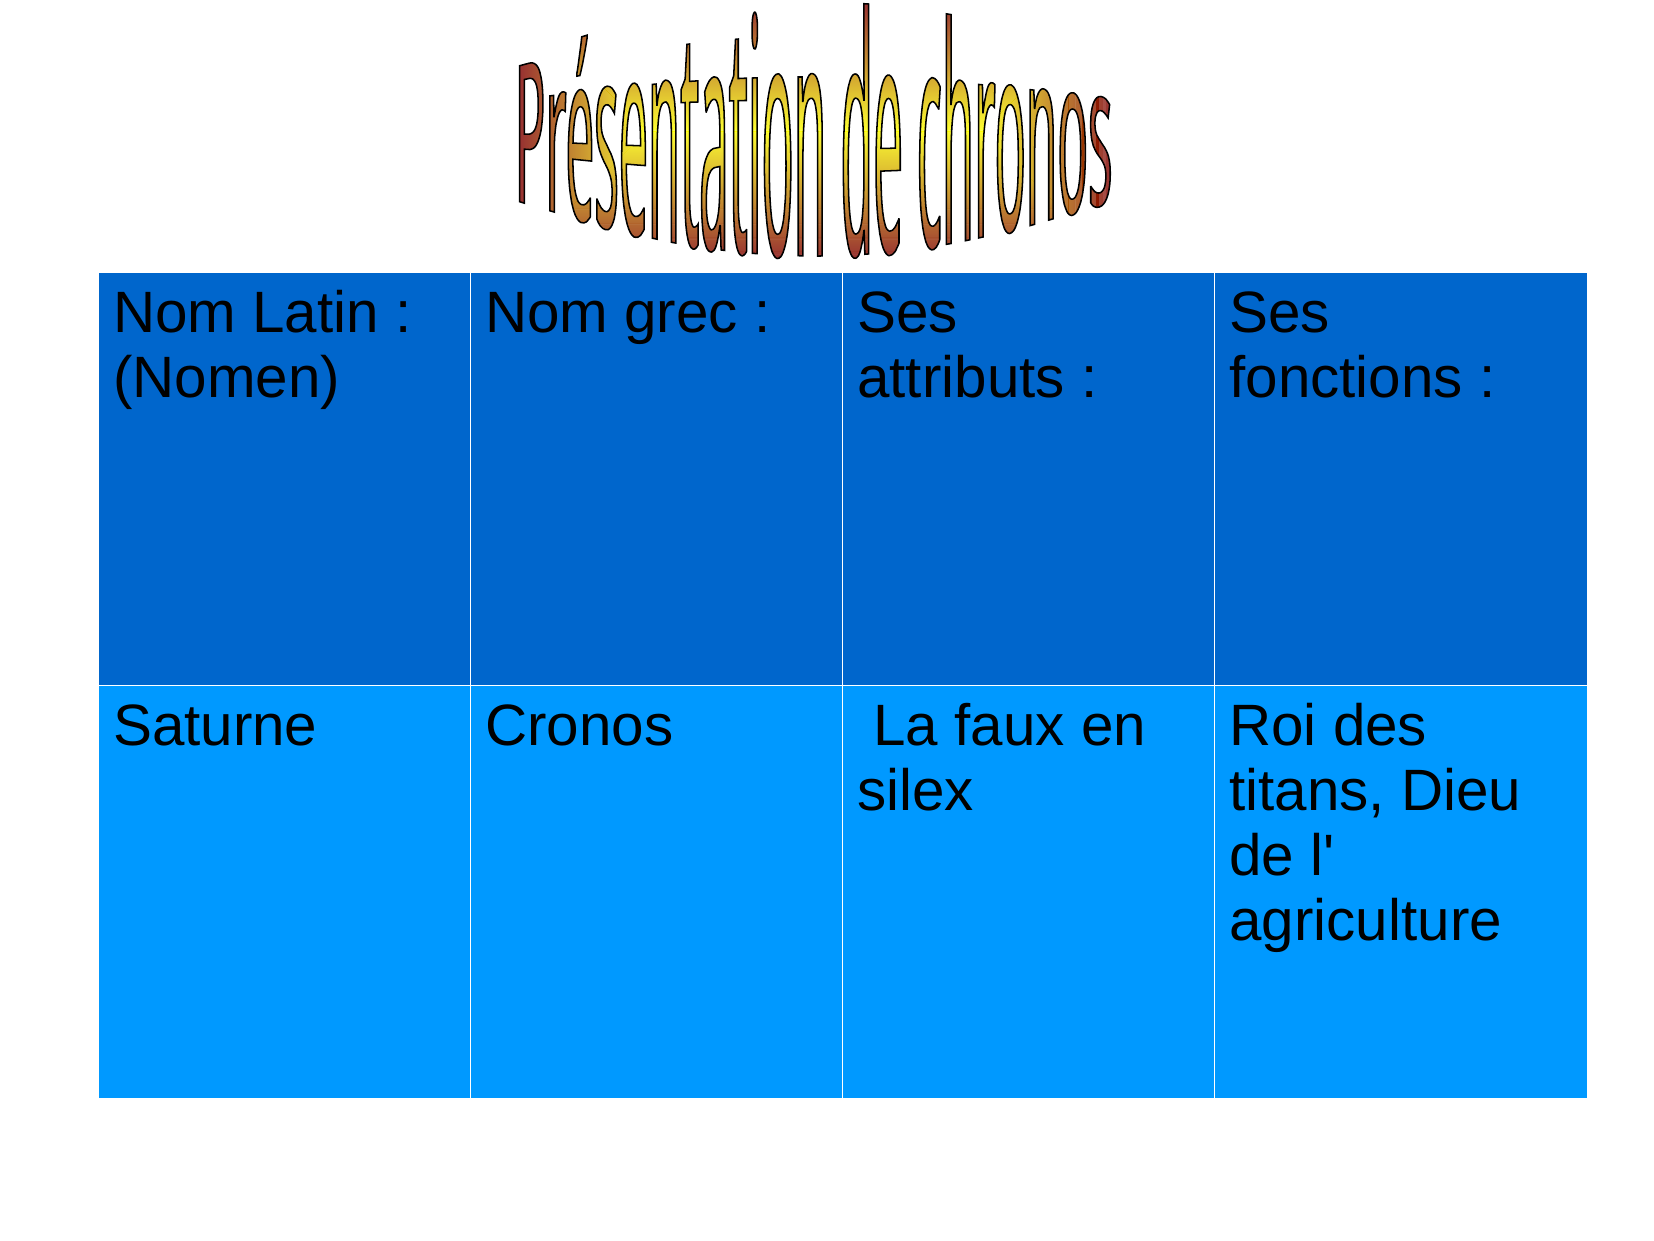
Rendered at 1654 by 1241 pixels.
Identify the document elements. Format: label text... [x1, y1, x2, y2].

table_cell Roi des titans, Dieu de l' agriculture [1215, 686, 1587, 1098]
text_box Présentation de chronos [1090, 96, 1111, 208]
text_box Présentation de chronos [752, 77, 758, 254]
table_cell La faux en silex [843, 686, 1214, 1098]
text_box Présentation de chronos [576, 35, 588, 77]
text_box Présentation de chronos [519, 62, 543, 204]
text_box Présentation de chronos [946, 13, 970, 245]
text_box Présentation de chronos [843, 3, 869, 259]
table_header Ses fonctions : [1215, 273, 1587, 685]
text_box Présentation de chronos [596, 86, 617, 230]
table_cell Saturne [99, 686, 470, 1098]
text_box Présentation de chronos [798, 73, 823, 257]
table_header Nom Latin : (Nomen) [99, 273, 470, 685]
text_box Présentation de chronos [876, 75, 901, 256]
table_cell Cronos [471, 686, 842, 1098]
text_box Présentation de chronos [978, 82, 995, 238]
text_box Présentation de chronos [701, 76, 725, 253]
text_box Présentation de chronos [1060, 92, 1086, 216]
text_box Présentation de chronos [997, 84, 1024, 234]
text_box Présentation de chronos [549, 91, 566, 213]
text_box Présentation de chronos [1030, 88, 1054, 226]
table_header Nom grec : [471, 273, 842, 685]
text_box Présentation de chronos [621, 83, 646, 238]
text_box Présentation de chronos [652, 80, 676, 244]
text_box Présentation de chronos [729, 39, 747, 256]
text_box Présentation de chronos [568, 89, 592, 223]
table_header Ses attributs : [843, 273, 1214, 685]
text_box Présentation de chronos [919, 77, 941, 250]
text_box Présentation de chronos [681, 43, 699, 250]
text_box Présentation de chronos [764, 73, 791, 259]
